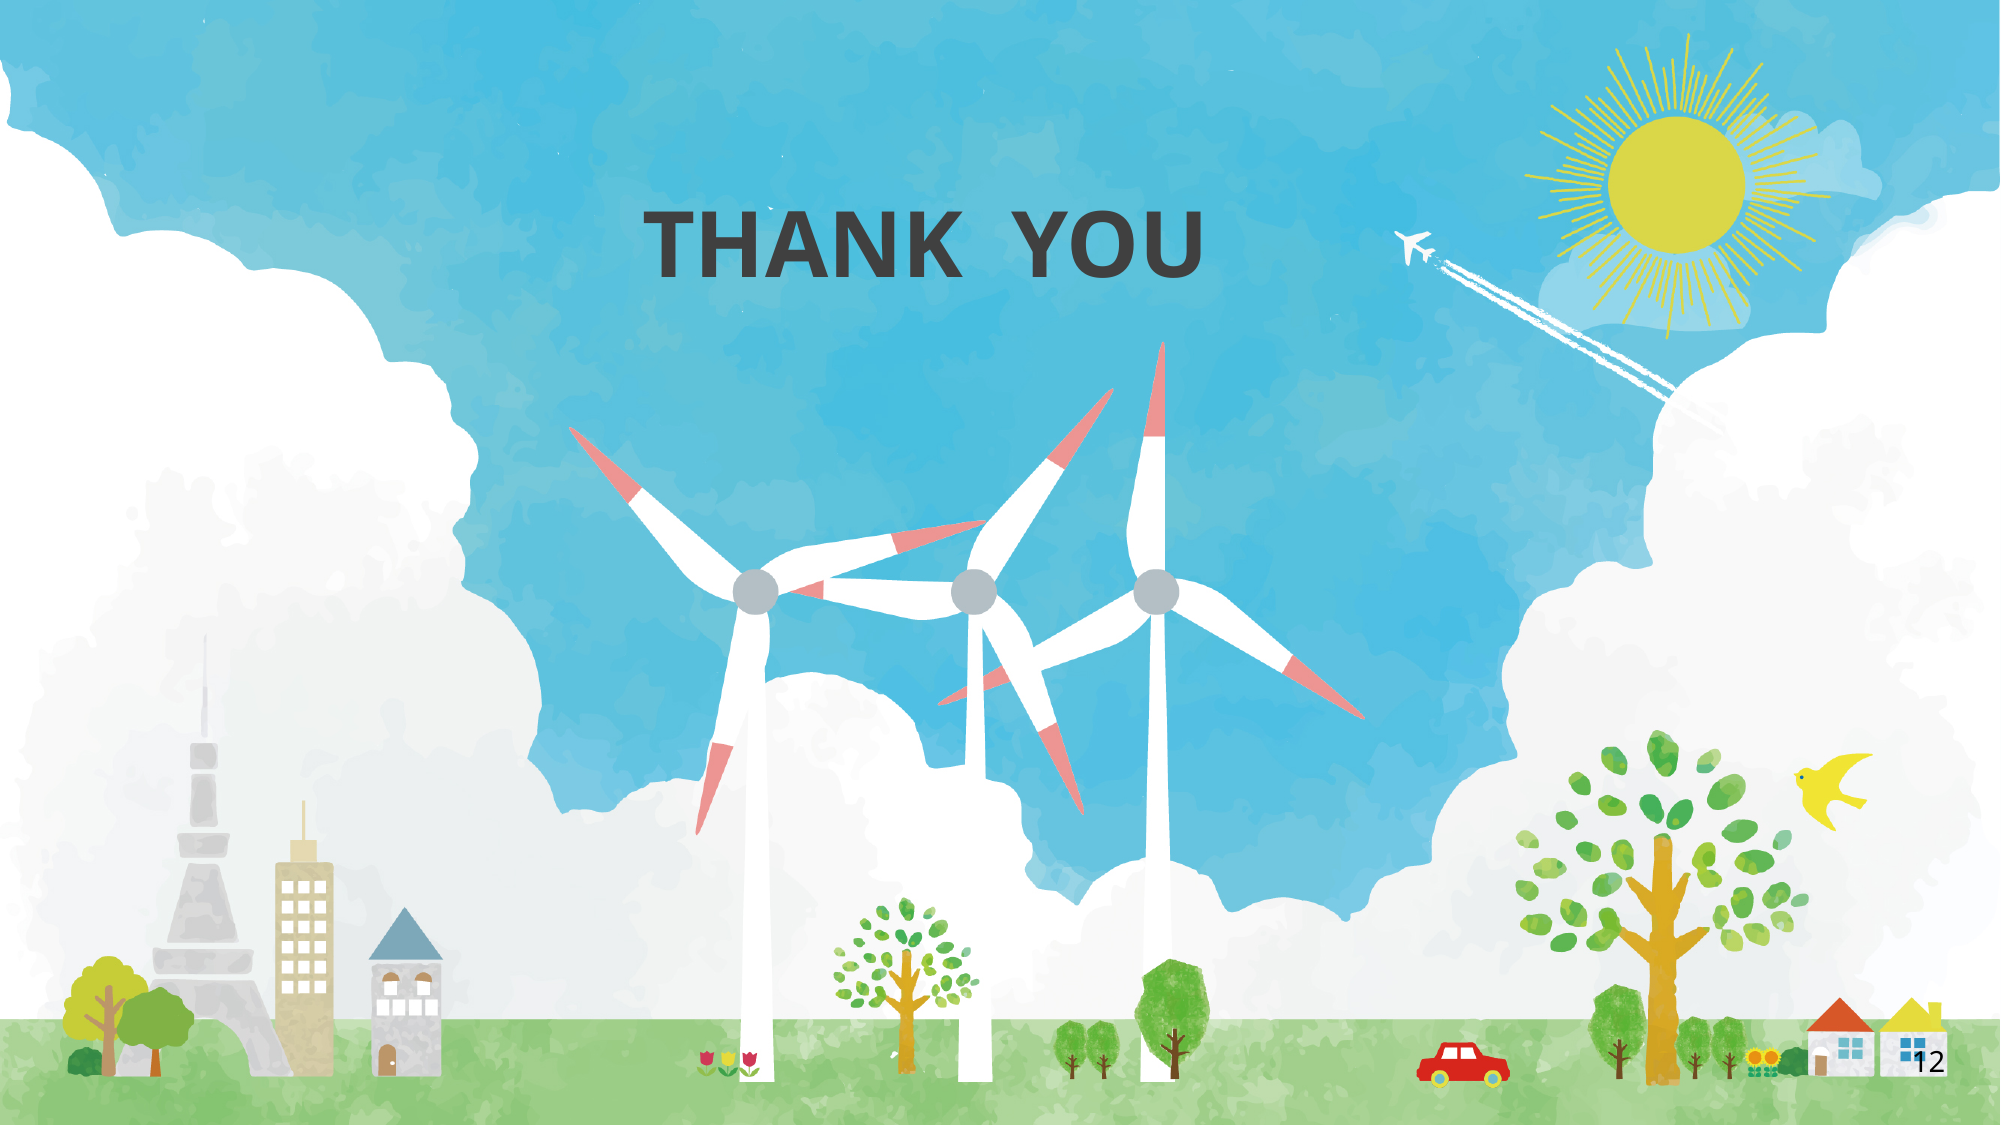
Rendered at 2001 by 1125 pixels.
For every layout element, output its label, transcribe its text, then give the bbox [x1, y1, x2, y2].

text_box 12 [1896, 1035, 1987, 1096]
title THANK YOU [626, 124, 1299, 372]
